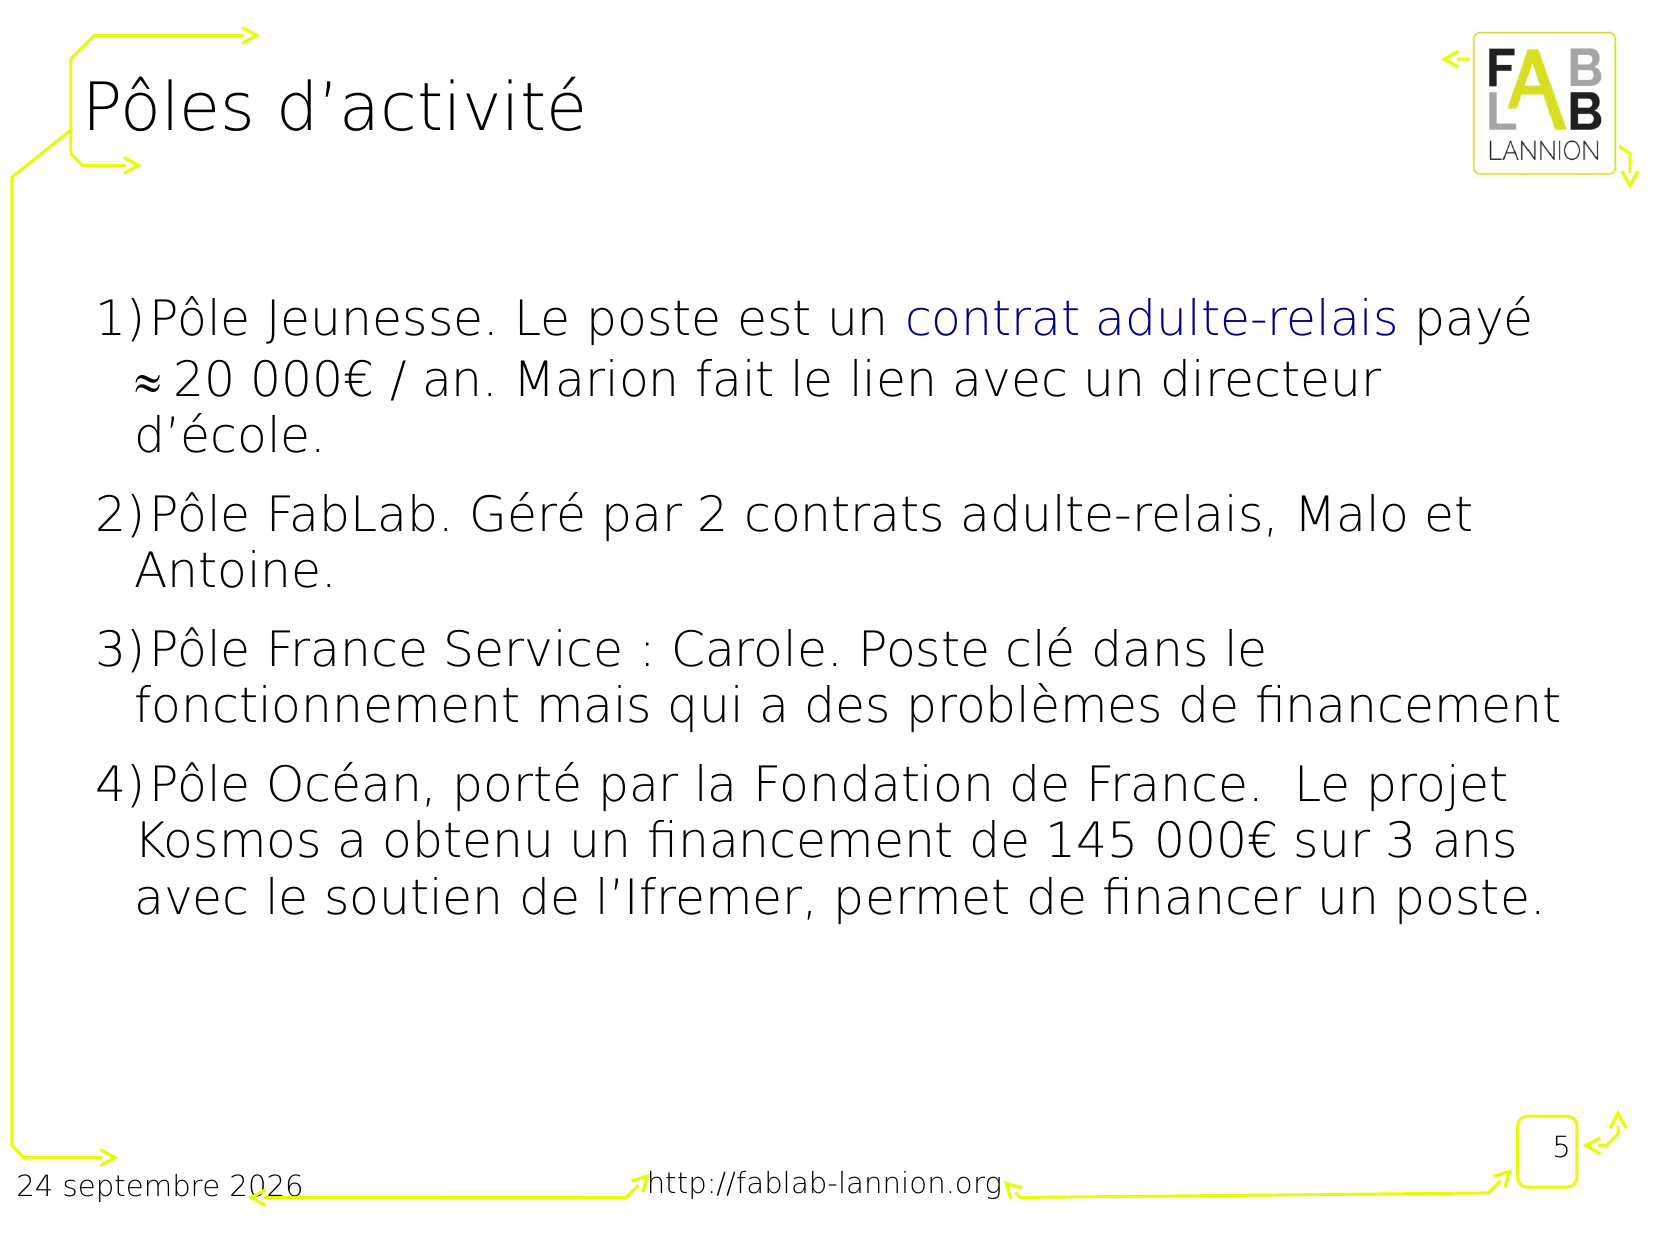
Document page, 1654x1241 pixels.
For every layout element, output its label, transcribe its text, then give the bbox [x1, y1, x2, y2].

title Pôles d’activité [82, 49, 1441, 166]
list Pôle Jeunesse. Le poste est un contrat adulte-relais payé  20 000€ / an. Marion fait le lien avec un directeur d’école. Pôle FabLab. Géré par 2 contrats adulte-relais, Malo et Antoine. Pôle France Service : Carole. Poste clé dans le fonctionnement mais qui a des problèmes de financement Pôle Océan, porté par la Fondation de France. Le projet Kosmos a obtenu un financement de 145 000€ sur 3 ans avec le soutien de l’Ifremer, permet de financer un poste. [82, 290, 1571, 1010]
picture [1470, 29, 1619, 178]
